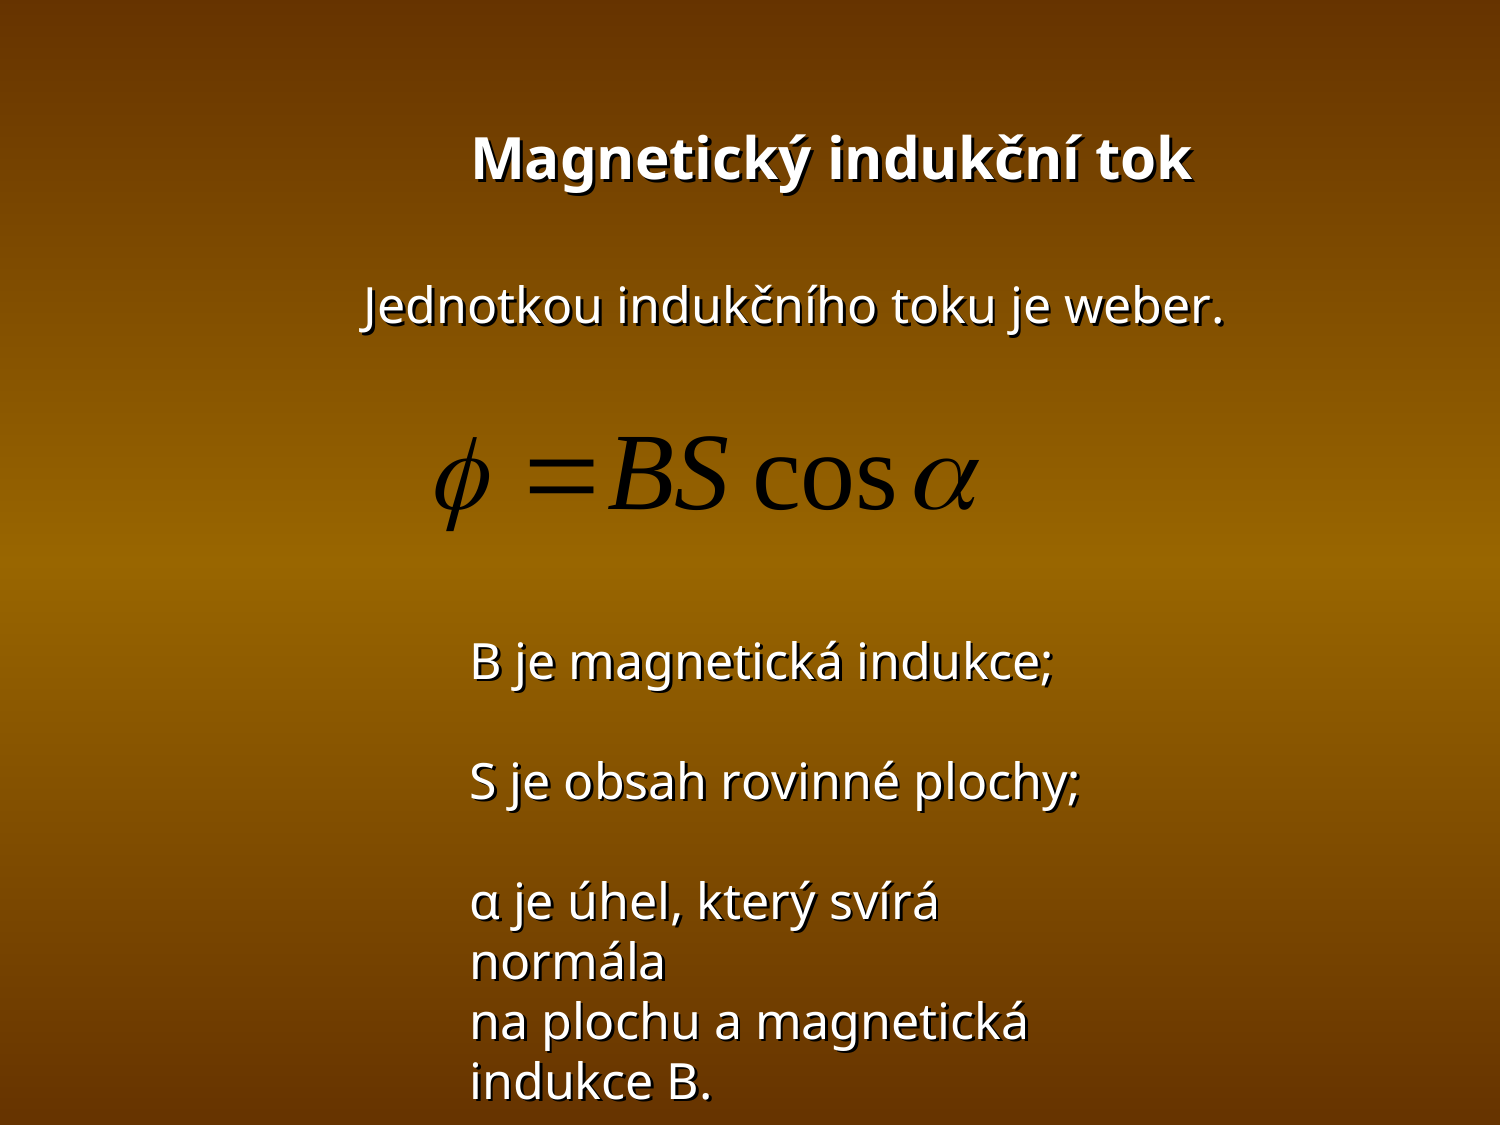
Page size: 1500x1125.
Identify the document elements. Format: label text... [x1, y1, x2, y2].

text_box B je magnetická indukce; S je obsah rovinné plochy; α je úhel, který svírá normála na plochu a magnetická indukce B. [454, 621, 1152, 1117]
text_box Jednotkou indukčního toku je weber. [349, 266, 1241, 342]
chart [419, 408, 1006, 556]
text_box Magnetický indukční tok [455, 113, 1208, 199]
